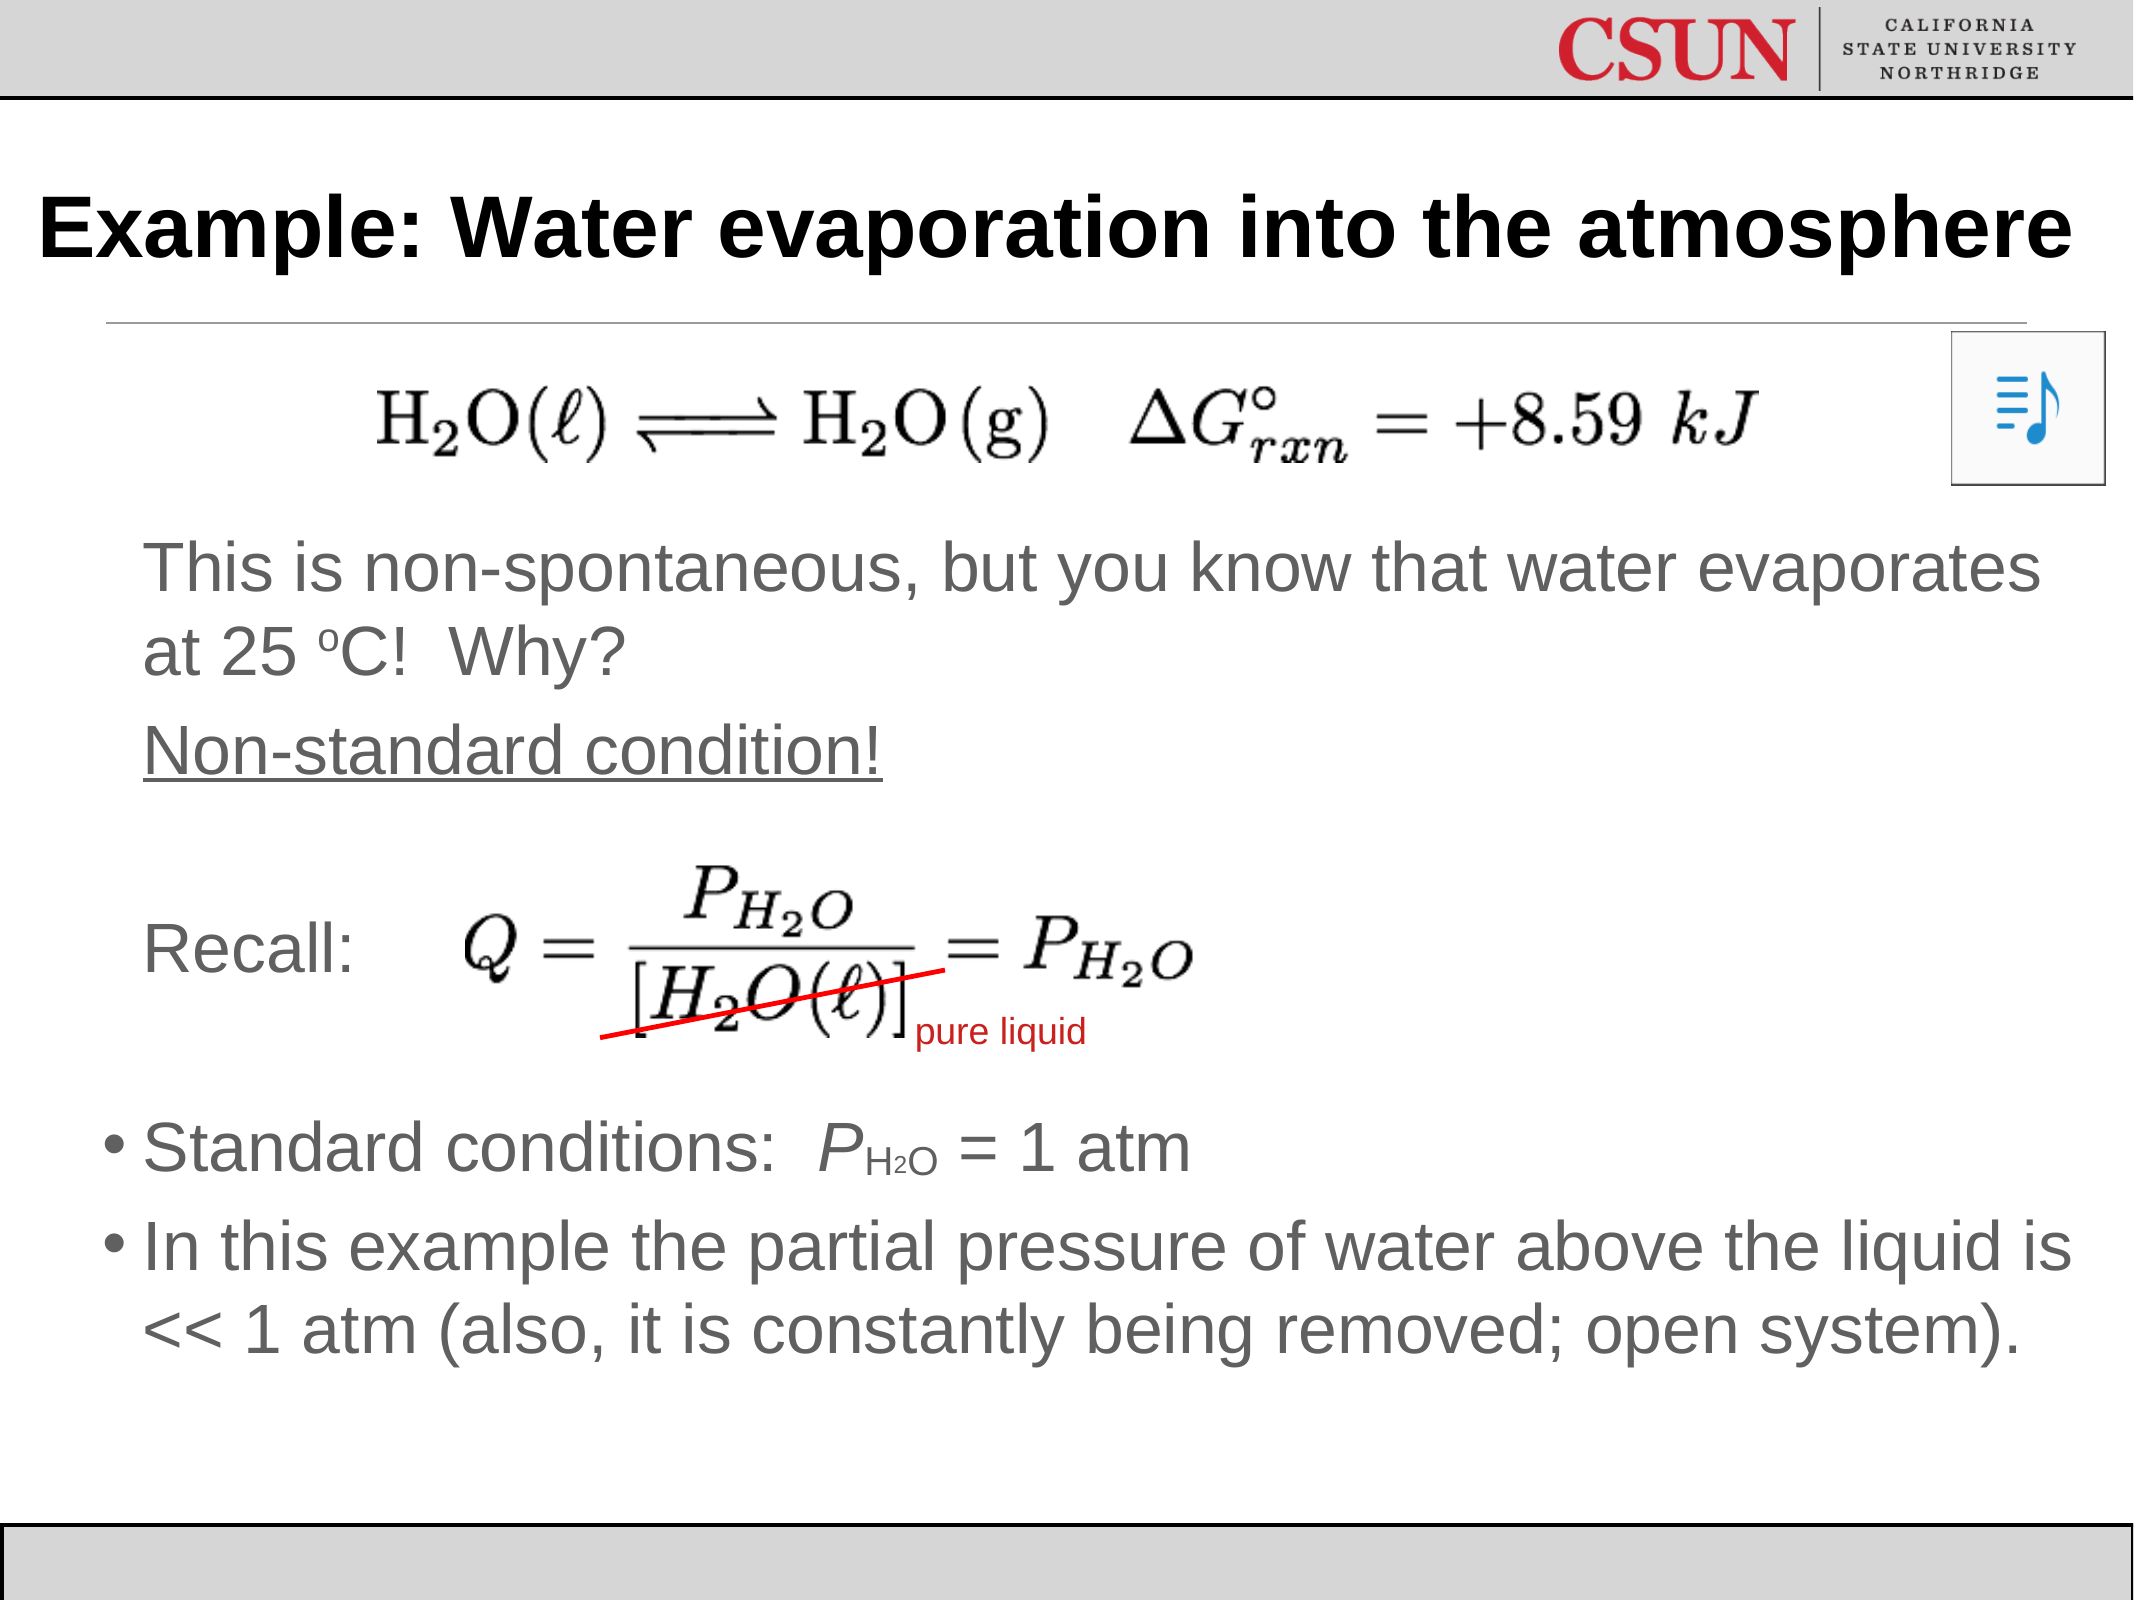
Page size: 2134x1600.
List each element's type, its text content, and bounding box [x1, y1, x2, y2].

picture [377, 385, 1759, 463]
text_box [1950, 330, 2107, 487]
text_box pure liquid [900, 1000, 1102, 1060]
picture [465, 864, 1195, 1038]
title Example: Water evaporation into the atmosphere [28, 150, 2134, 284]
list This is non-spontaneous, but you know that water evaporates at 25 oC! Why? Non-standard condition! Recall: Standard conditions: PH2O = 1 atm In this example the partial pressure of water above the liquid is << 1 atm (also, it is constantly being removed; open system). [93, 513, 2116, 1442]
picture [1559, 7, 2076, 91]
